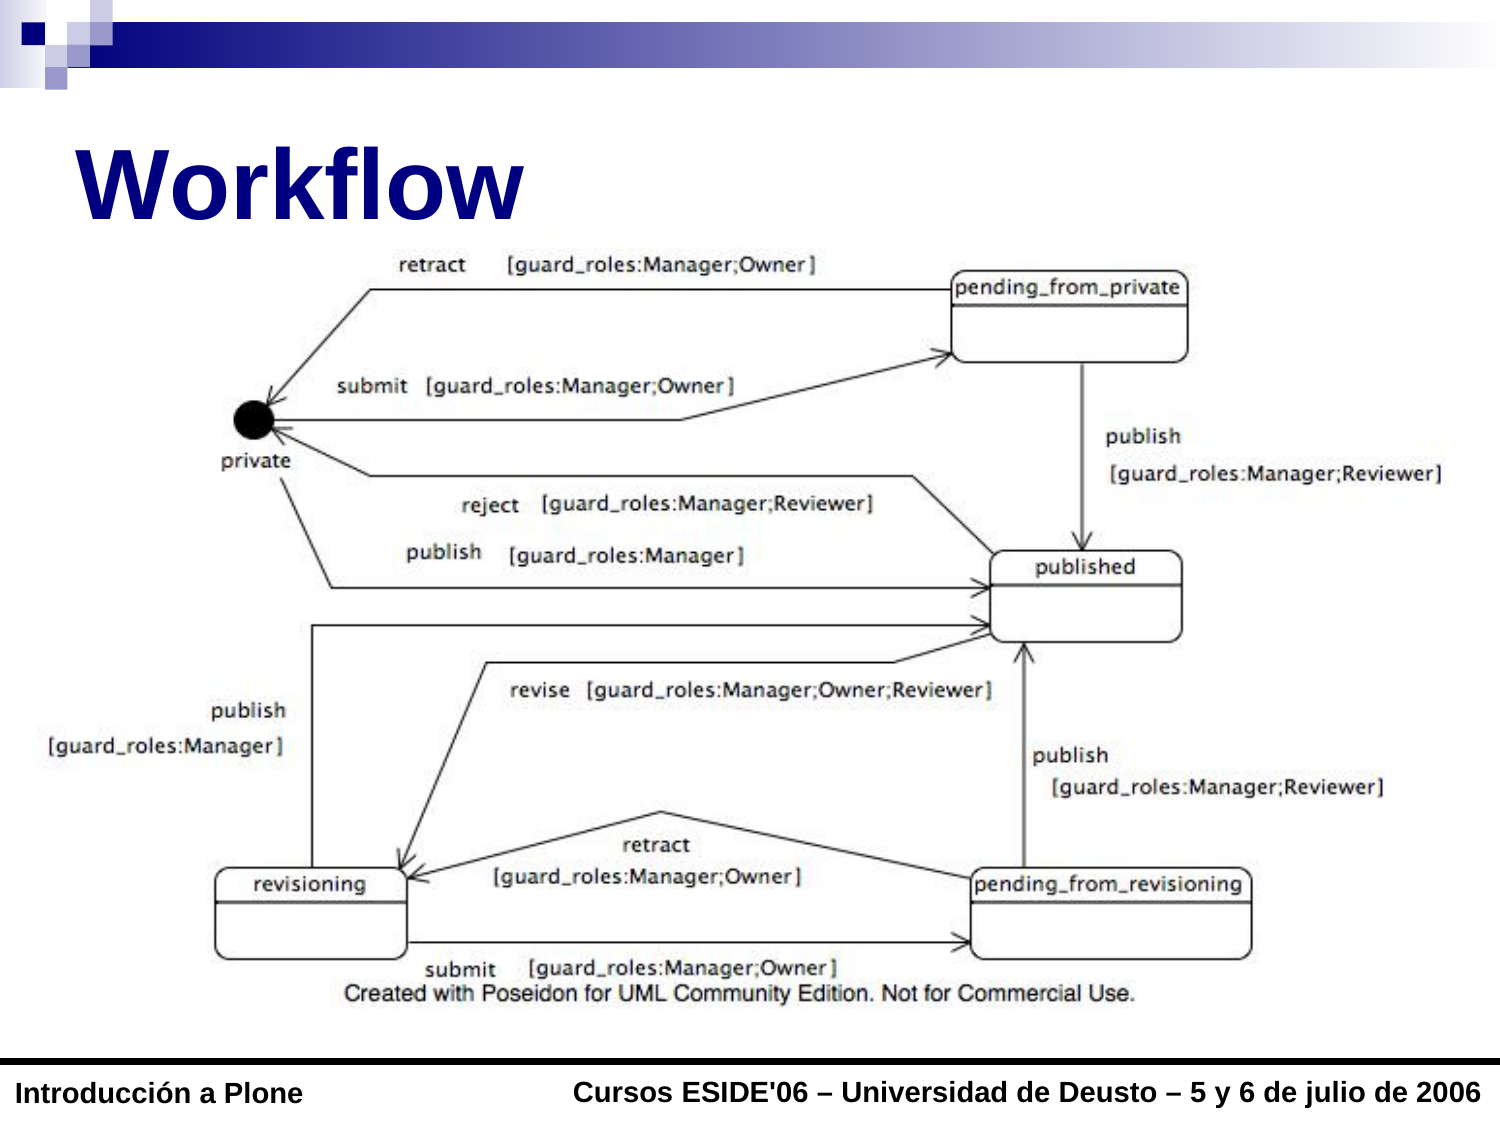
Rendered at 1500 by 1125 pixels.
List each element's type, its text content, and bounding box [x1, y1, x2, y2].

picture [21, 233, 1472, 1037]
title Workflow [75, 66, 1426, 233]
